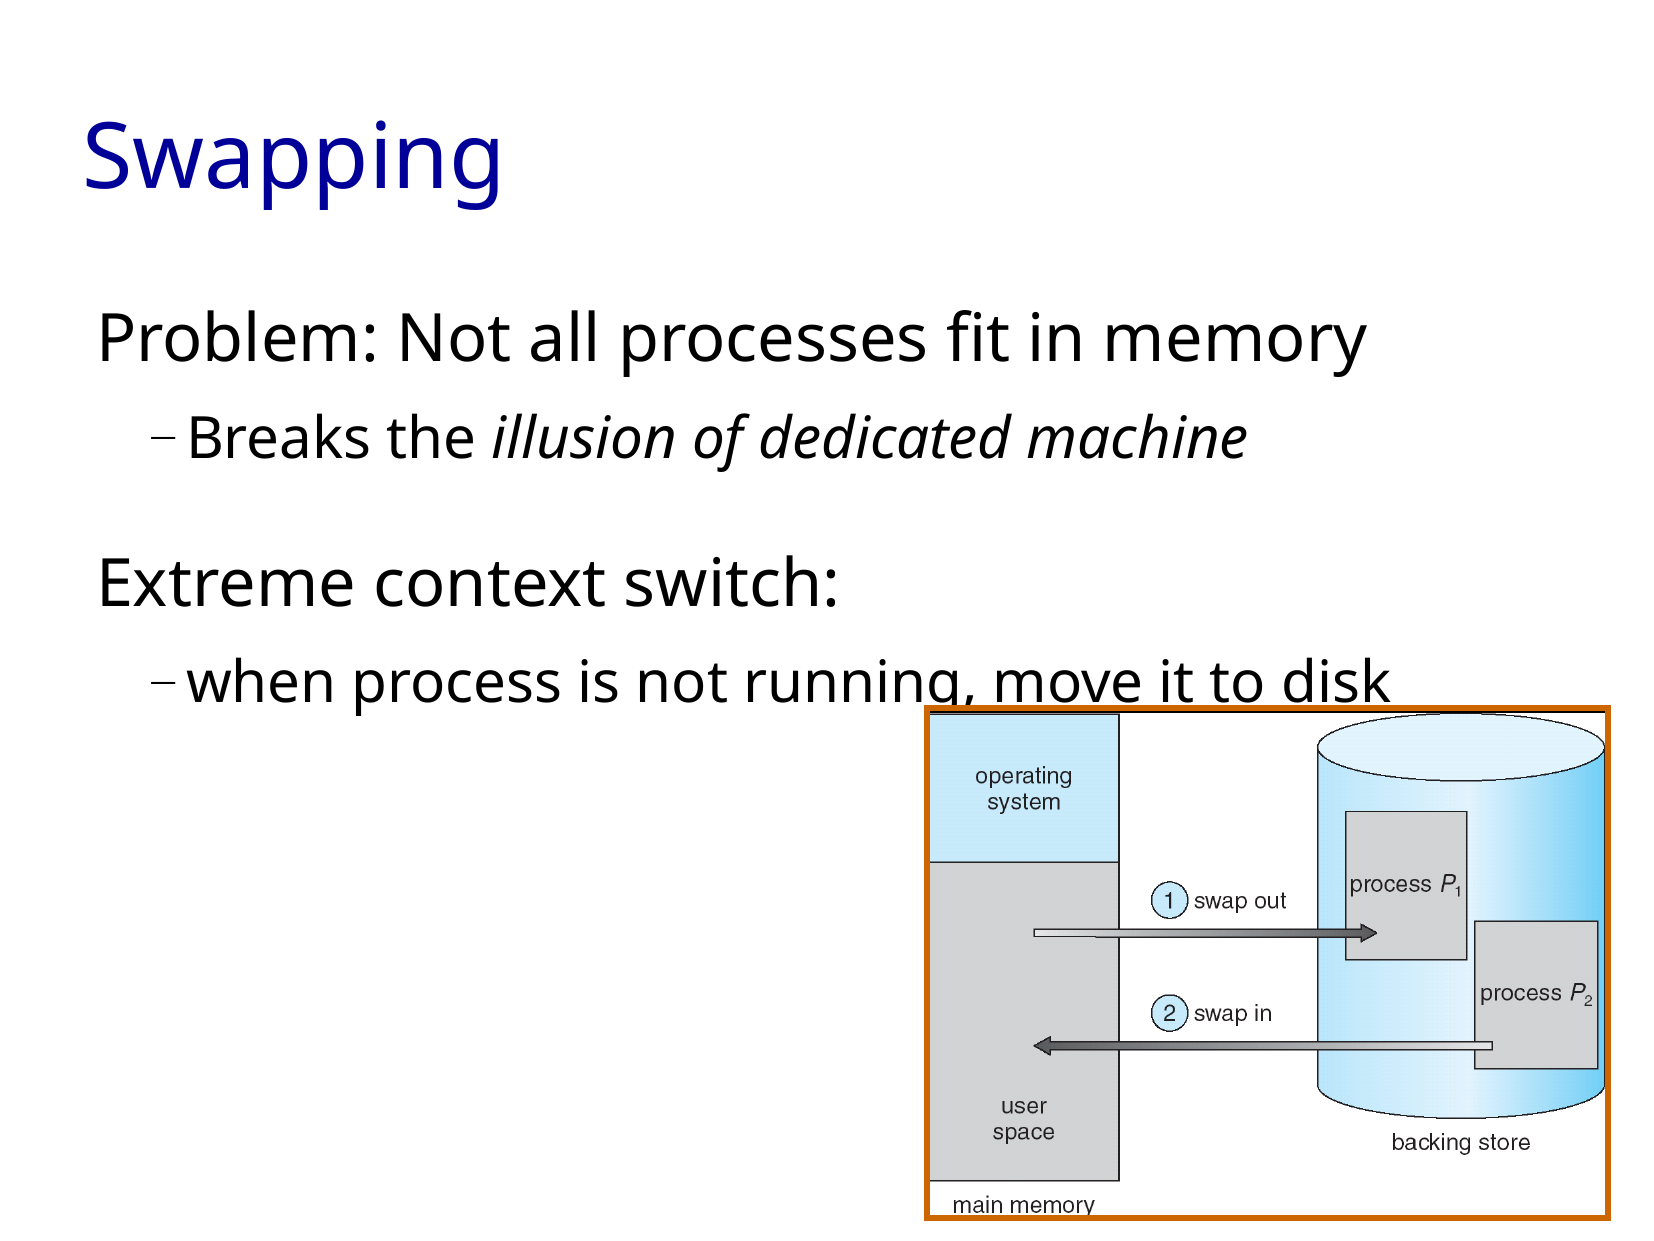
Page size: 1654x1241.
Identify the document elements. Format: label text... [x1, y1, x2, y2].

title Swapping [82, 49, 1571, 257]
picture [930, 711, 1606, 1216]
list Problem: Not all processes fit in memory Breaks the illusion of dedicated machine Extreme context switch: when process is not running, move it to disk [60, 290, 1571, 1096]
